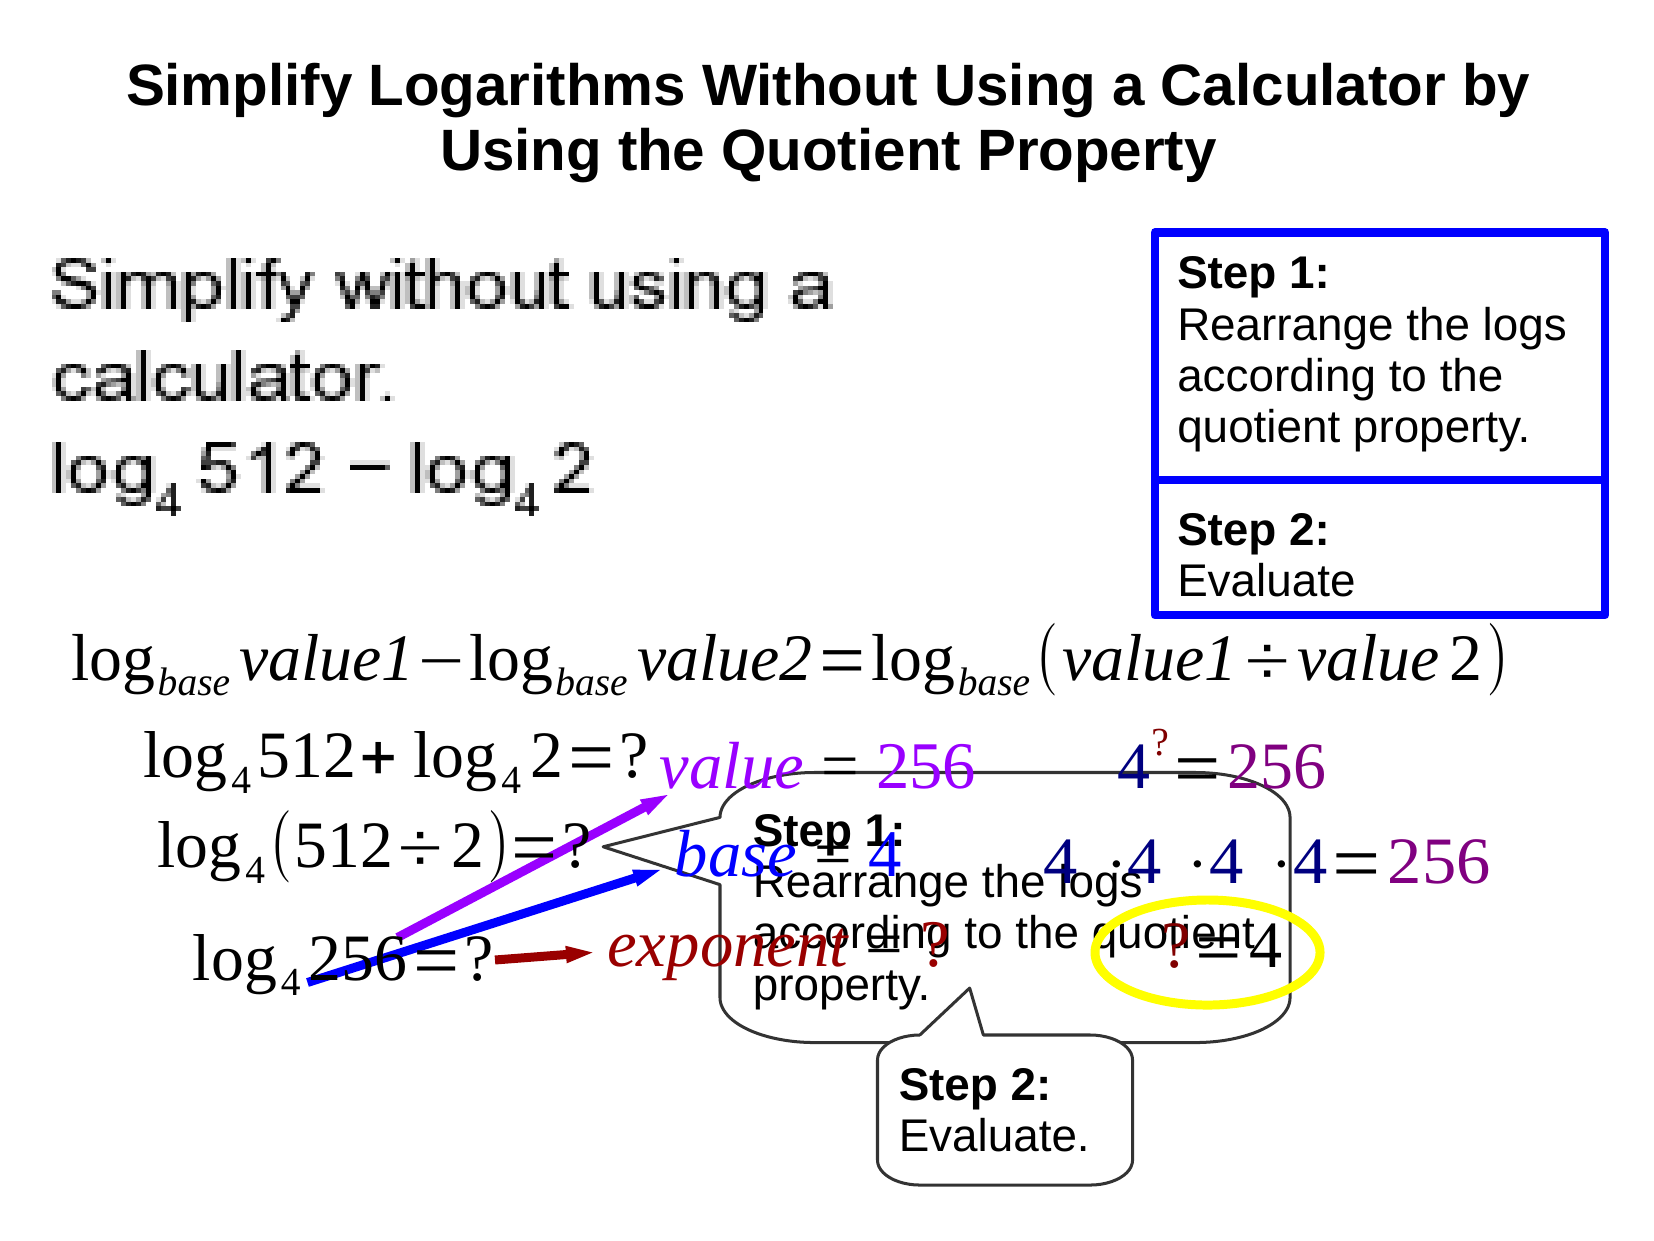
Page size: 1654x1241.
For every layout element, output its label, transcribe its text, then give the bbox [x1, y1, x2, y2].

chart [1109, 719, 1334, 803]
chart [1036, 825, 1498, 899]
picture [52, 217, 998, 586]
chart [63, 620, 1515, 706]
chart [185, 921, 500, 1006]
chart [1155, 908, 1289, 983]
text_box Step 1: Rearrange the logs according to the quotient property. [603, 832, 660, 866]
text_box Step 1: Rearrange the logs according to the quotient property. [1100, 911, 1288, 1000]
text_box Step 1: Rearrange the logs according to the quotient property. Step 2: Evaluate [1162, 240, 1621, 972]
chart [150, 808, 598, 893]
text_box value = 256 [645, 721, 1021, 811]
text_box Step 2: Evaluate. [877, 988, 1133, 1186]
text_box Step 1: Rearrange the logs according to the quotient property. Step 2: Evaluate [1162, 484, 1601, 611]
text_box Step 1: Rearrange the logs according to the quotient property. Step 2: Evaluate [1162, 240, 1601, 476]
text_box Simplify Logarithms Without Using a Calculator by Using the Quotient Property [97, 45, 1561, 193]
text_box base = 4 [660, 811, 983, 899]
chart [135, 718, 655, 803]
text_box exponent = ? [592, 900, 1013, 1028]
text_box Step 1: Rearrange the logs according to the quotient property. [940, 772, 1291, 1043]
text_box Step 1: Rearrange the logs according to the quotient property. [744, 1028, 926, 1043]
